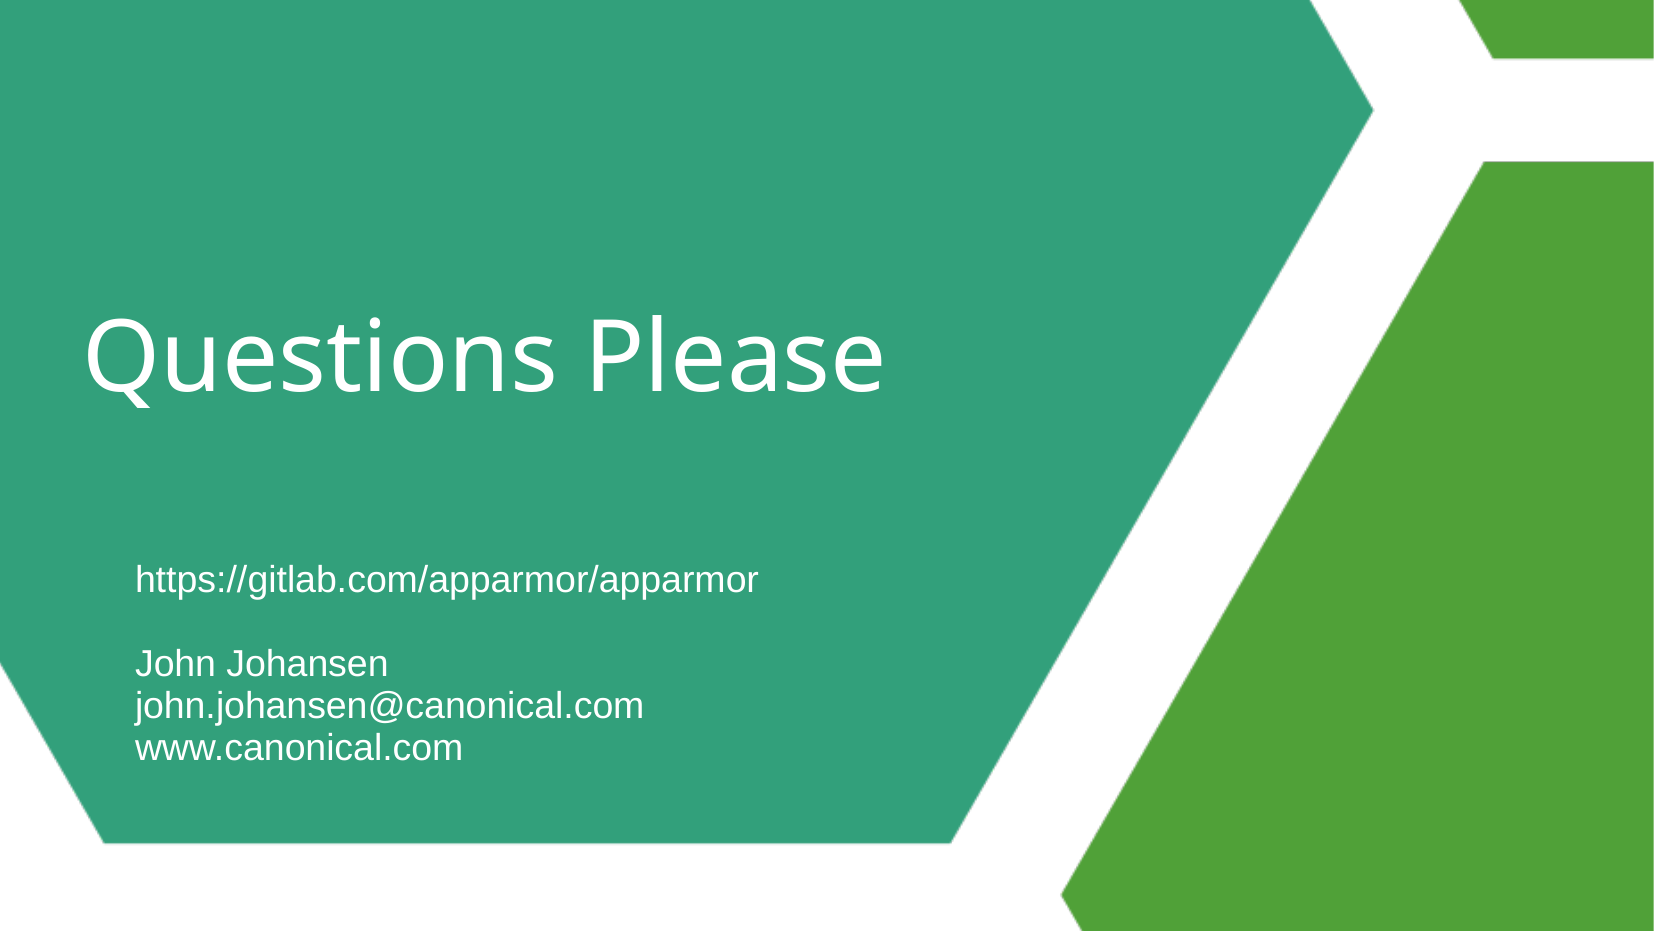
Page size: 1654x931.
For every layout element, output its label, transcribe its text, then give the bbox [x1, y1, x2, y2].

title Questions Please [82, 219, 1218, 486]
picture [0, 0, 1654, 931]
text_box https://gitlab.com/apparmor/apparmor John Johansen john.johansen@canonical.com www.canonical.com [120, 551, 775, 777]
